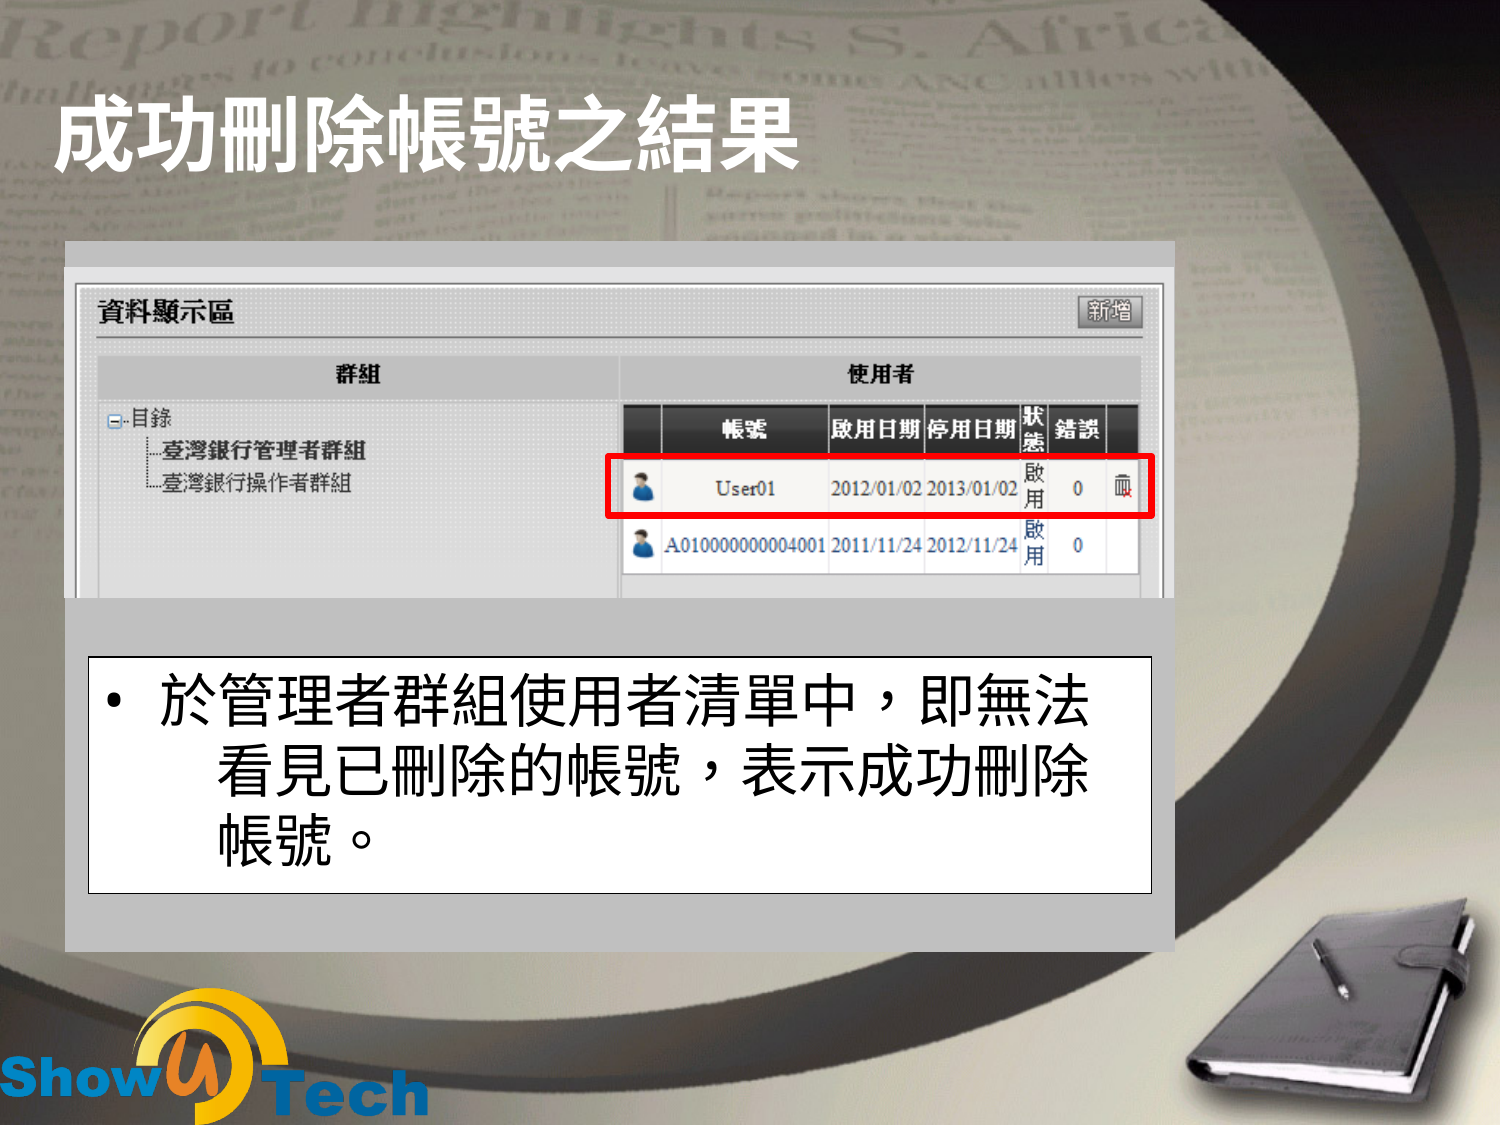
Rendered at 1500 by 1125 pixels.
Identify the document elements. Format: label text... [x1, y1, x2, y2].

list 於管理者群組使用者清單中，即無法看見已刪除的帳號，表示成功刪除帳號。 [88, 657, 1152, 894]
title 成功刪除帳號之結果 [37, 75, 1163, 175]
picture [64, 267, 1174, 598]
